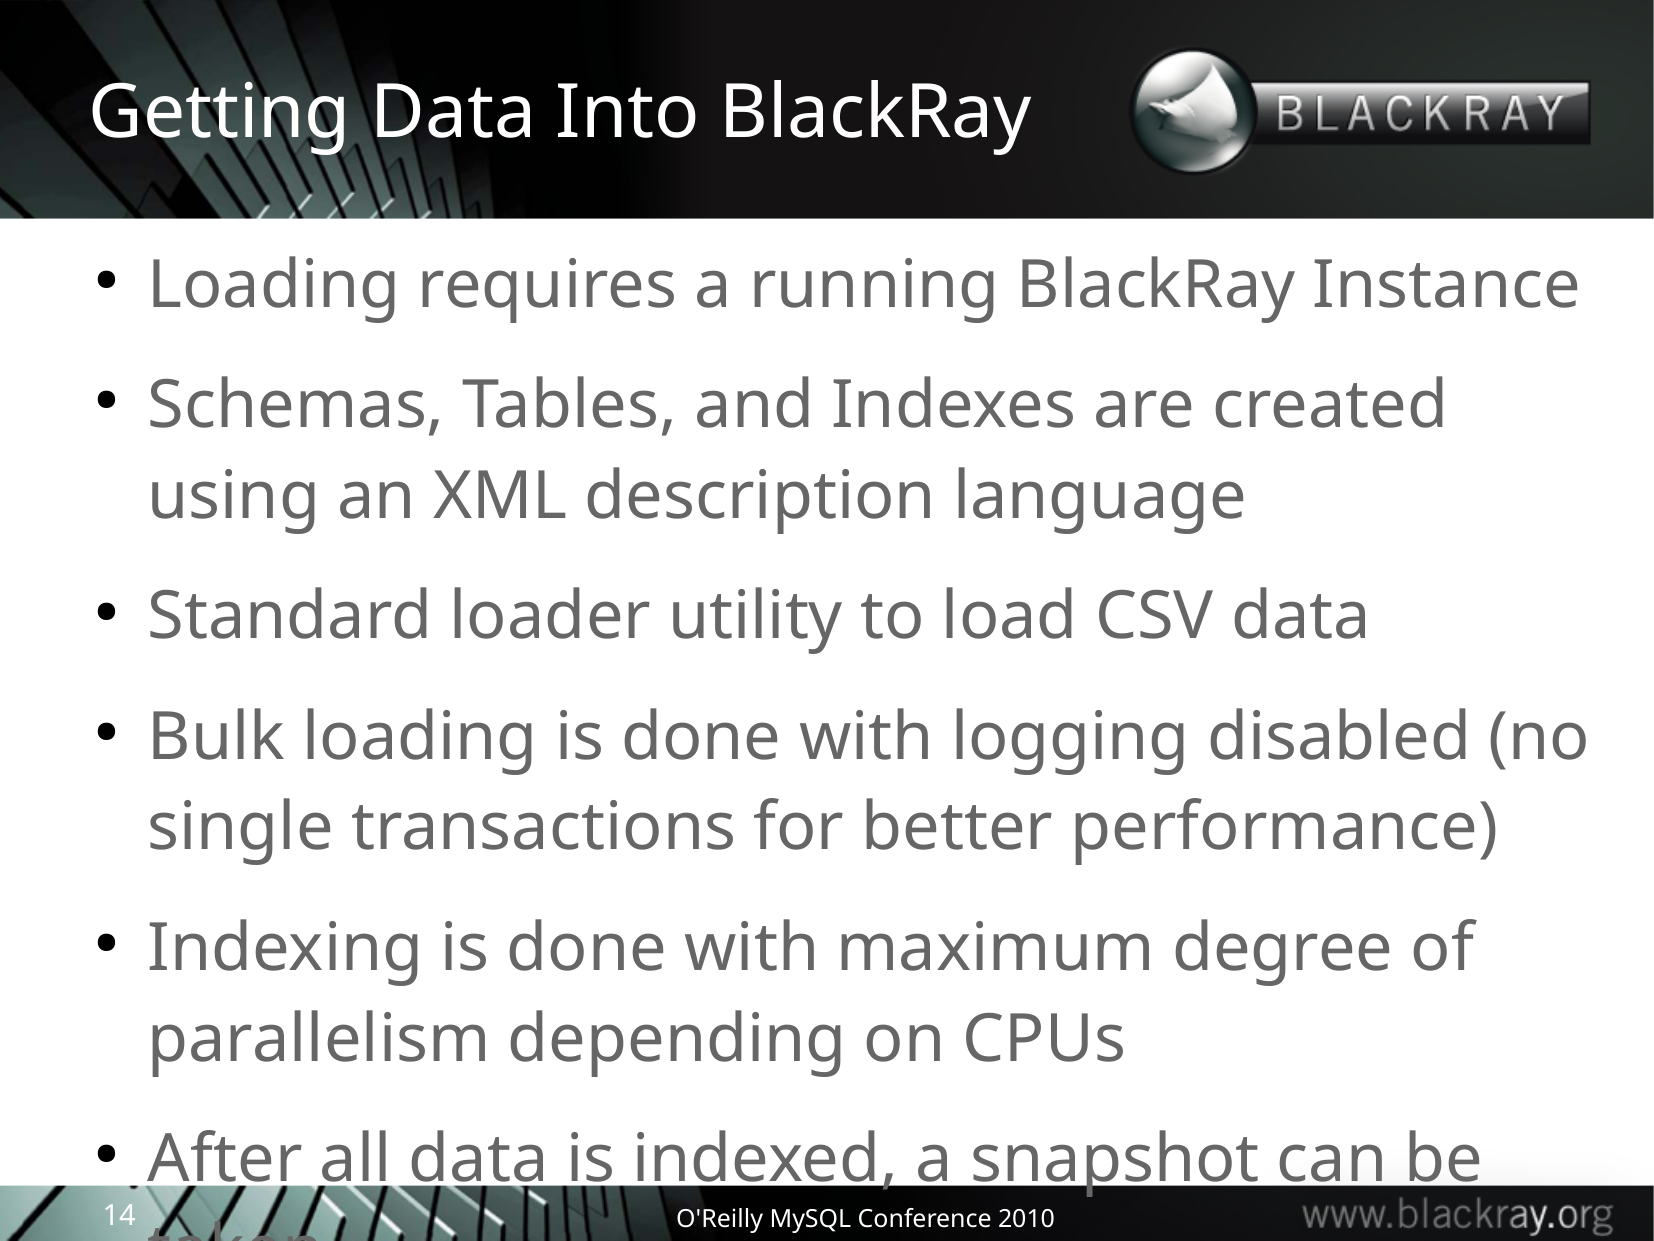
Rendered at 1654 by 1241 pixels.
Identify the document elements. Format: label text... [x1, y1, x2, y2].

title Getting Data Into BlackRay [88, 46, 1577, 170]
list Loading requires a running BlackRay Instance Schemas, Tables, and Indexes are created using an XML description language Standard loader utility to load CSV data Bulk loading is done with logging disabled (no single transactions for better performance) Indexing is done with maximum degree of parallelism depending on CPUs After all data is indexed, a snapshot can be taken [76, 236, 1625, 1189]
picture [0, 0, 1654, 1241]
